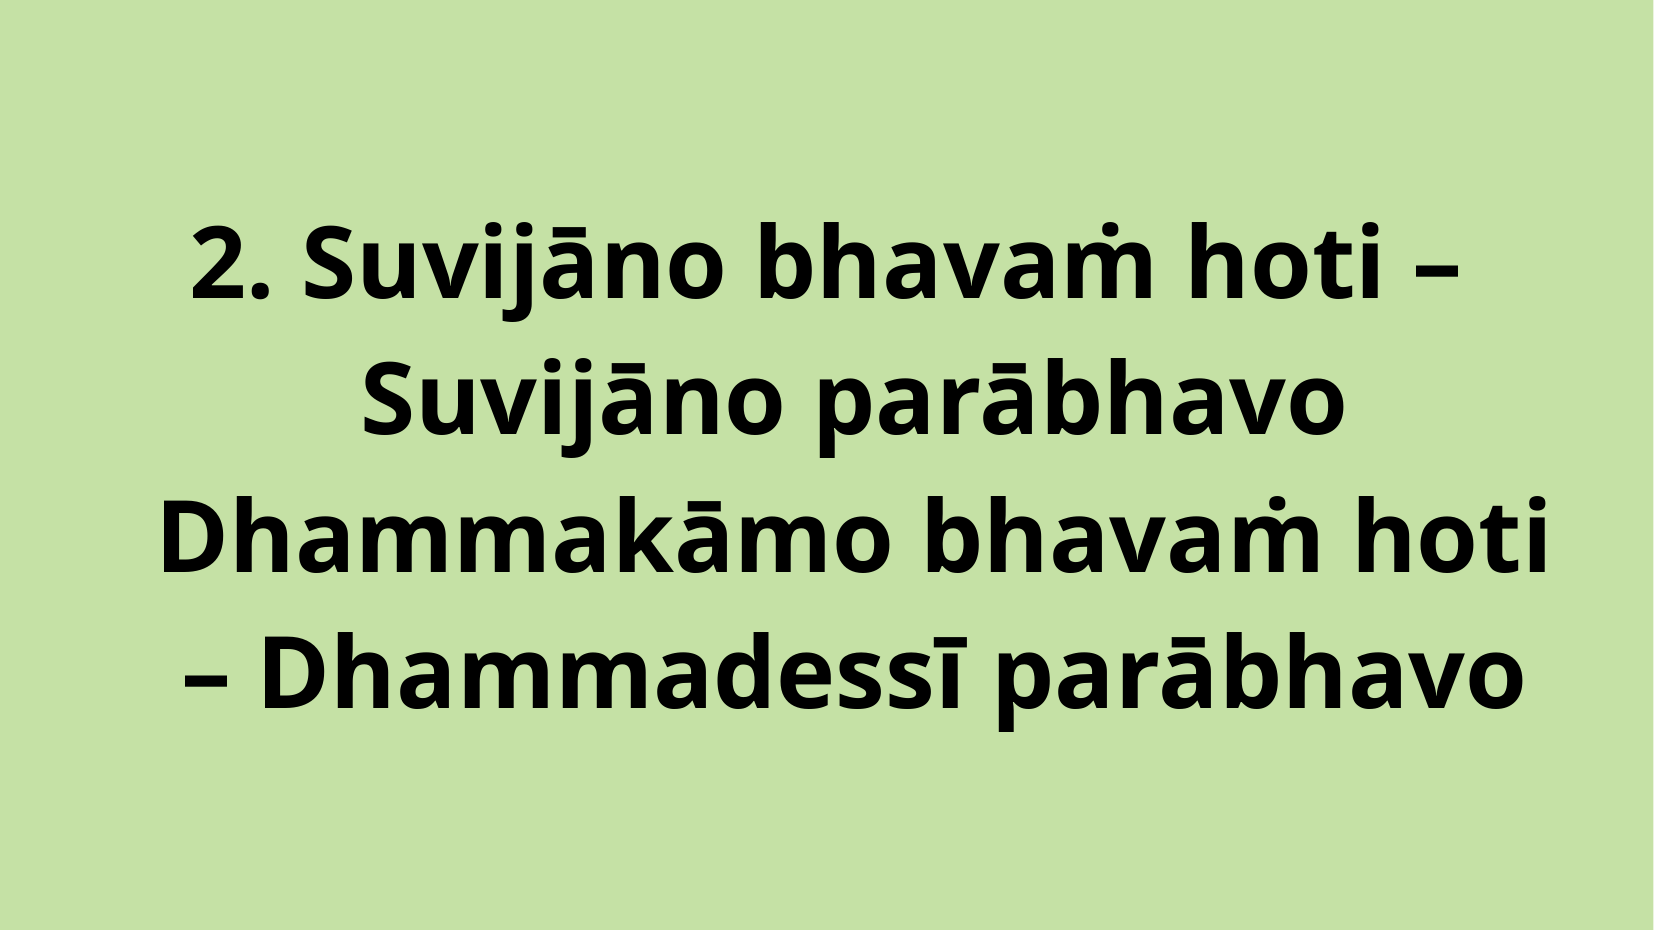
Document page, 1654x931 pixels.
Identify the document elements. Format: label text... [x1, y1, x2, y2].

subtitle 2. Suvijāno bhavaṁ hoti – Suvijāno parābhavo Dhammakāmo bhavaṁ hoti – Dhammadessī parābhavo [82, 0, 1571, 931]
